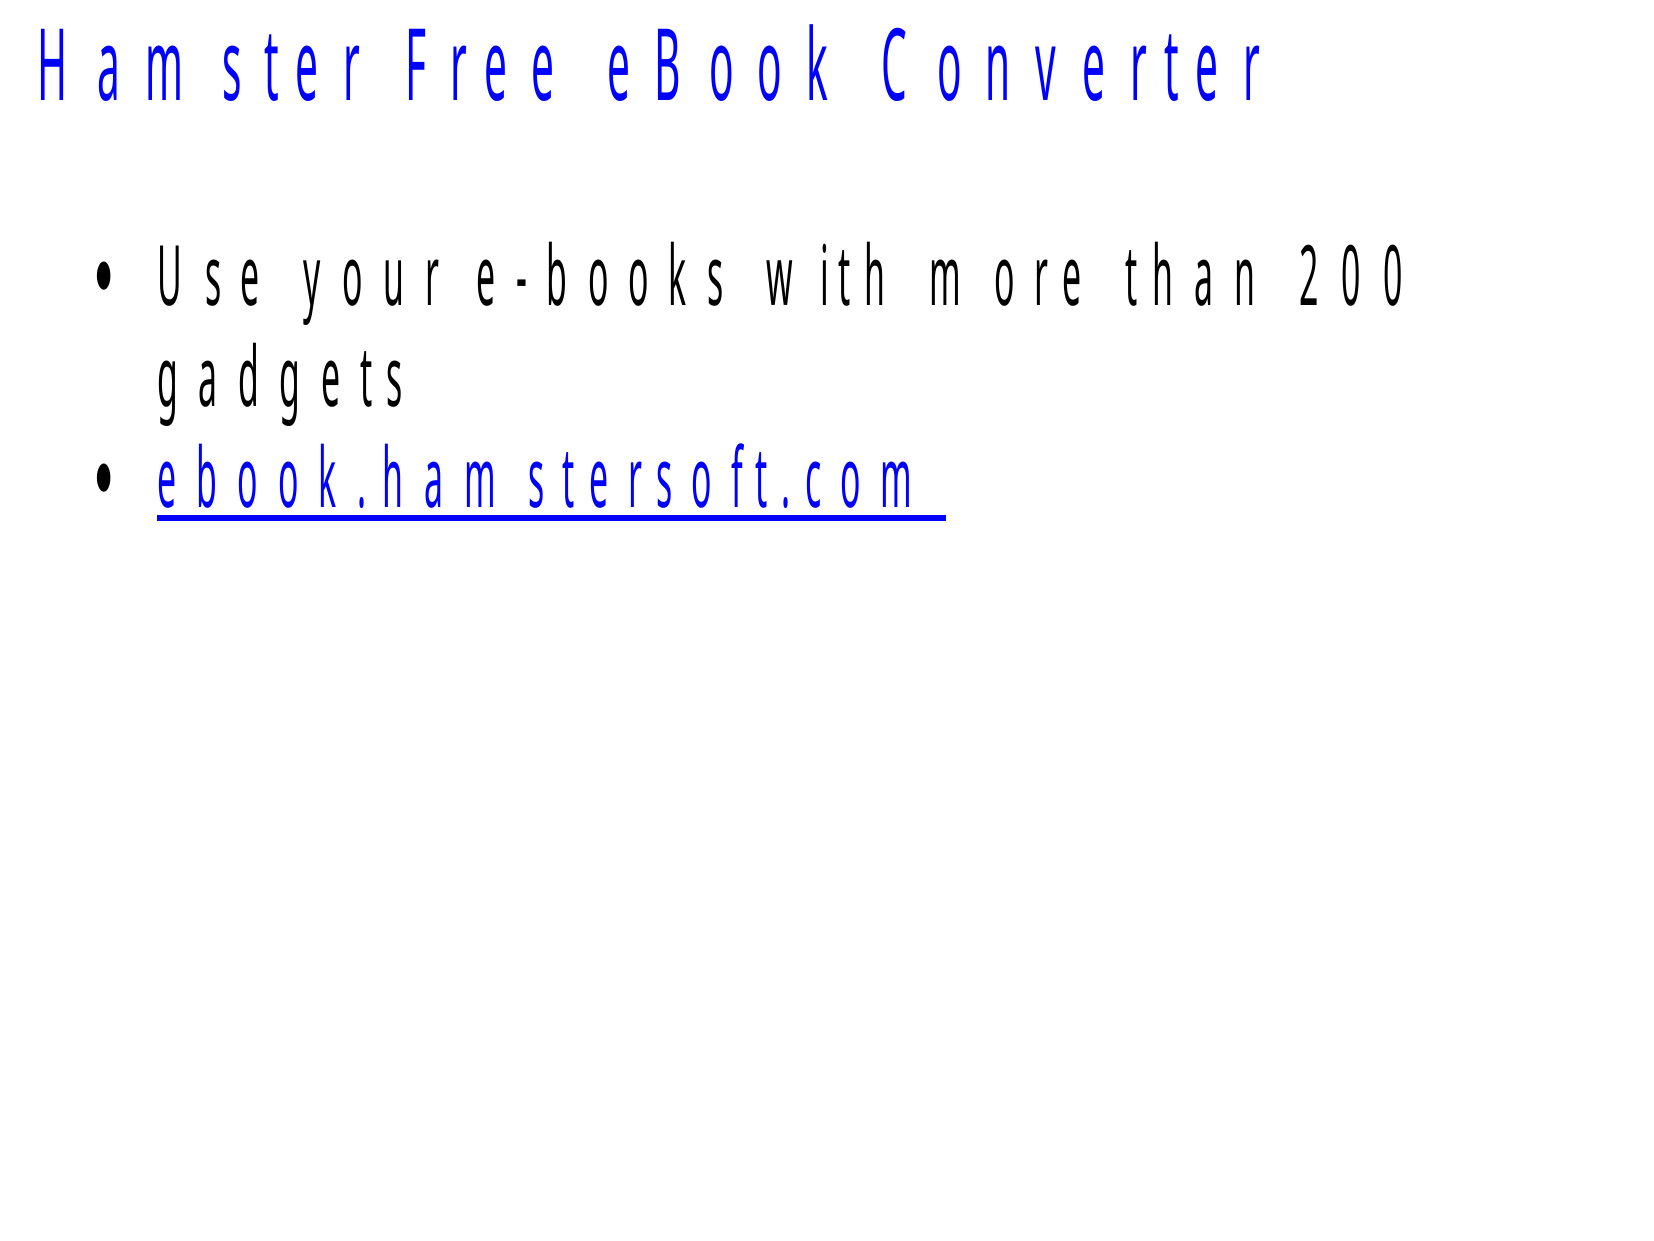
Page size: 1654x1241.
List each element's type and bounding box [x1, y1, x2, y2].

picture [37, 0, 1654, 526]
